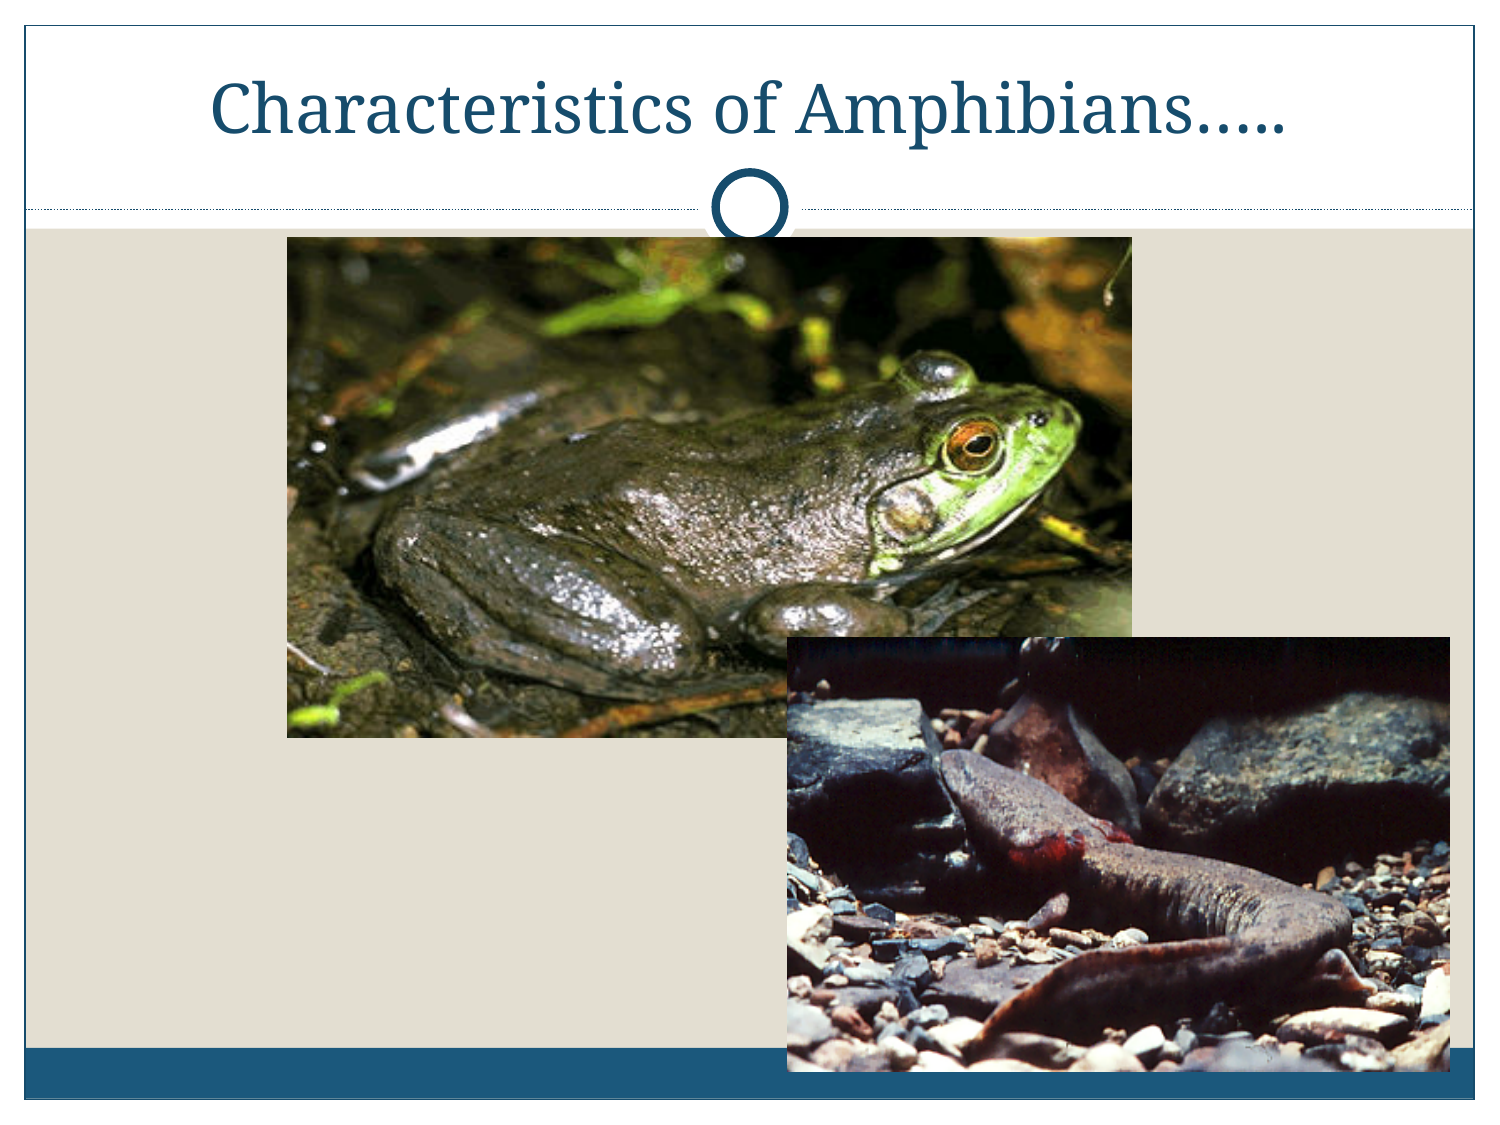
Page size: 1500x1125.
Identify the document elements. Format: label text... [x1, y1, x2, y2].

text_box [287, 237, 1132, 738]
picture [787, 637, 1450, 1072]
title Characteristics of Amphibians….. [49, 37, 1450, 162]
